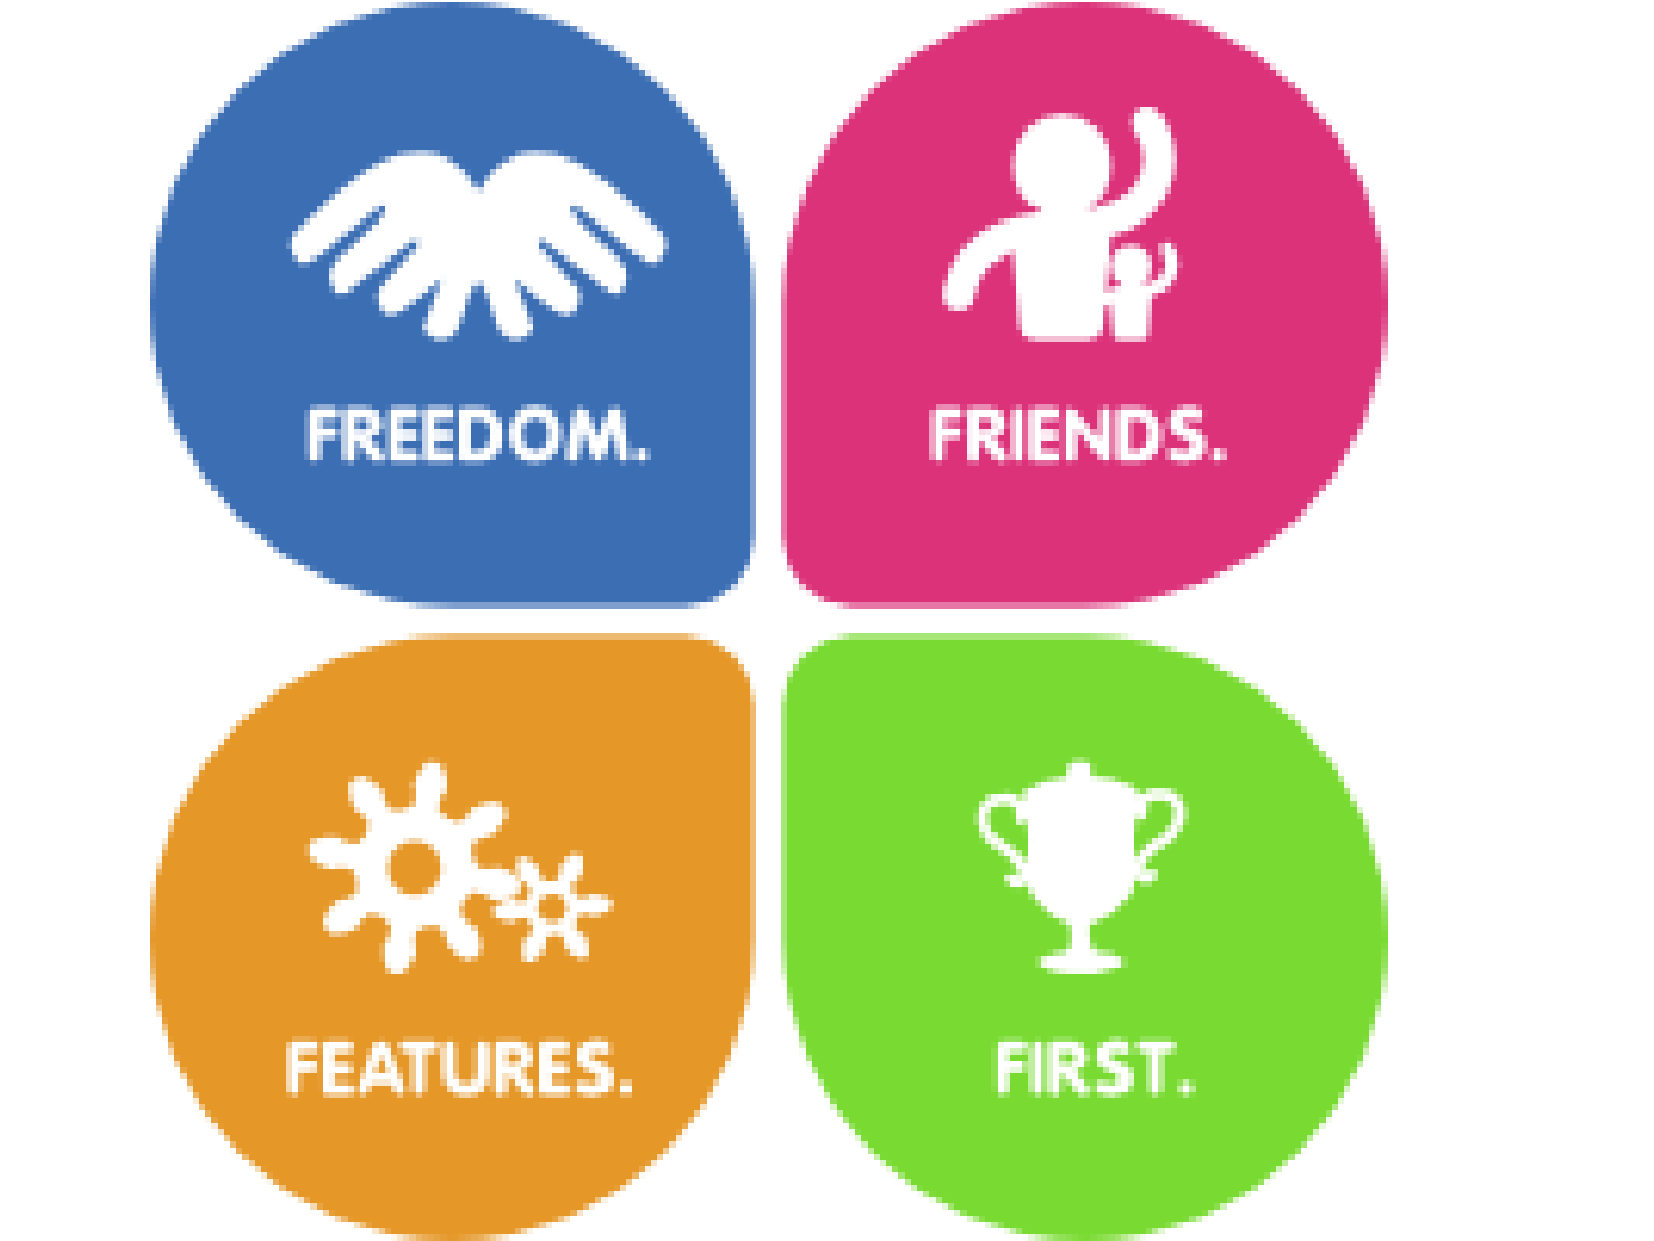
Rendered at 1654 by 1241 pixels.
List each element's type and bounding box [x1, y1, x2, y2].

picture [150, 2, 1388, 1241]
